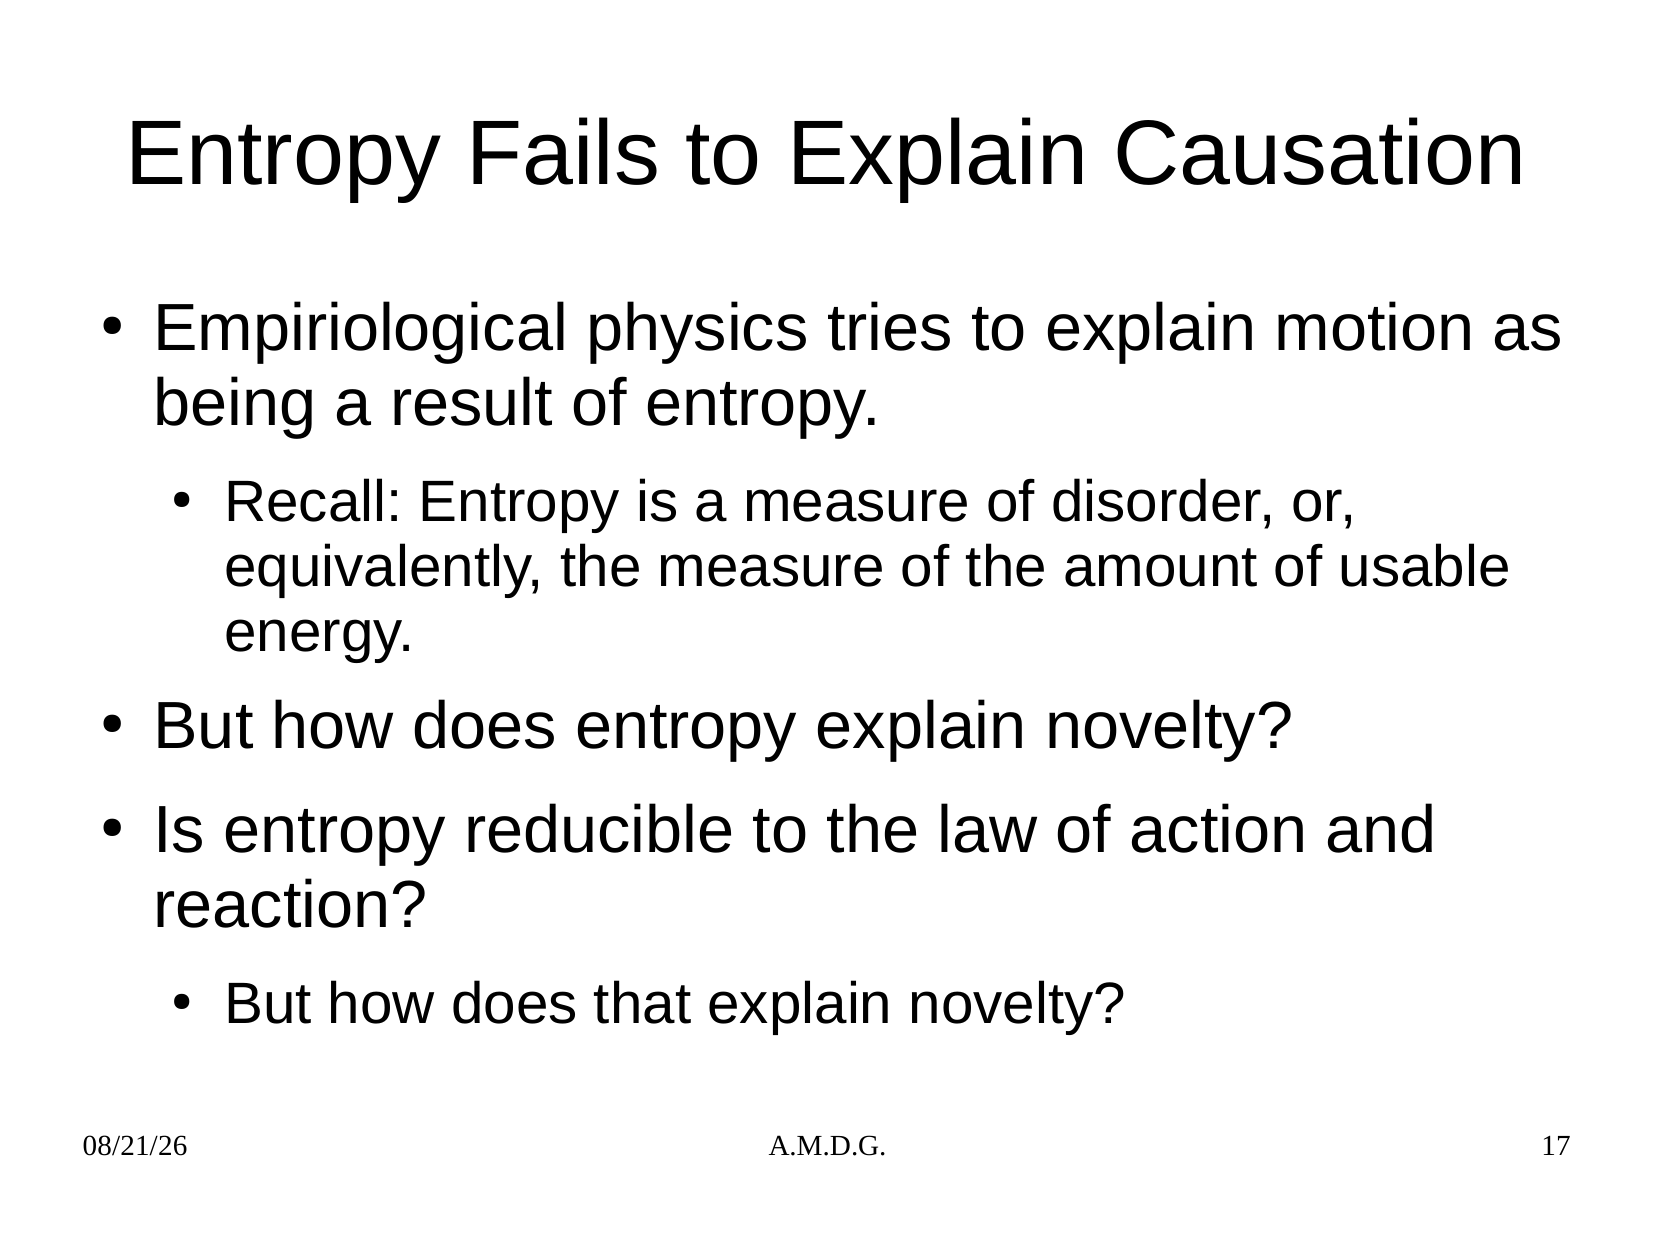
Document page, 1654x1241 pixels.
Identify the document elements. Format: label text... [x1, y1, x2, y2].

list Empiriological physics tries to explain motion as being a result of entropy. Recall: Entropy is a measure of disorder, or, equivalently, the measure of the amount of usable energy. But how does entropy explain novelty? Is entropy reducible to the law of action and reaction? But how does that explain novelty? [82, 290, 1571, 1109]
title Entropy Fails to Explain Causation [82, 49, 1571, 257]
